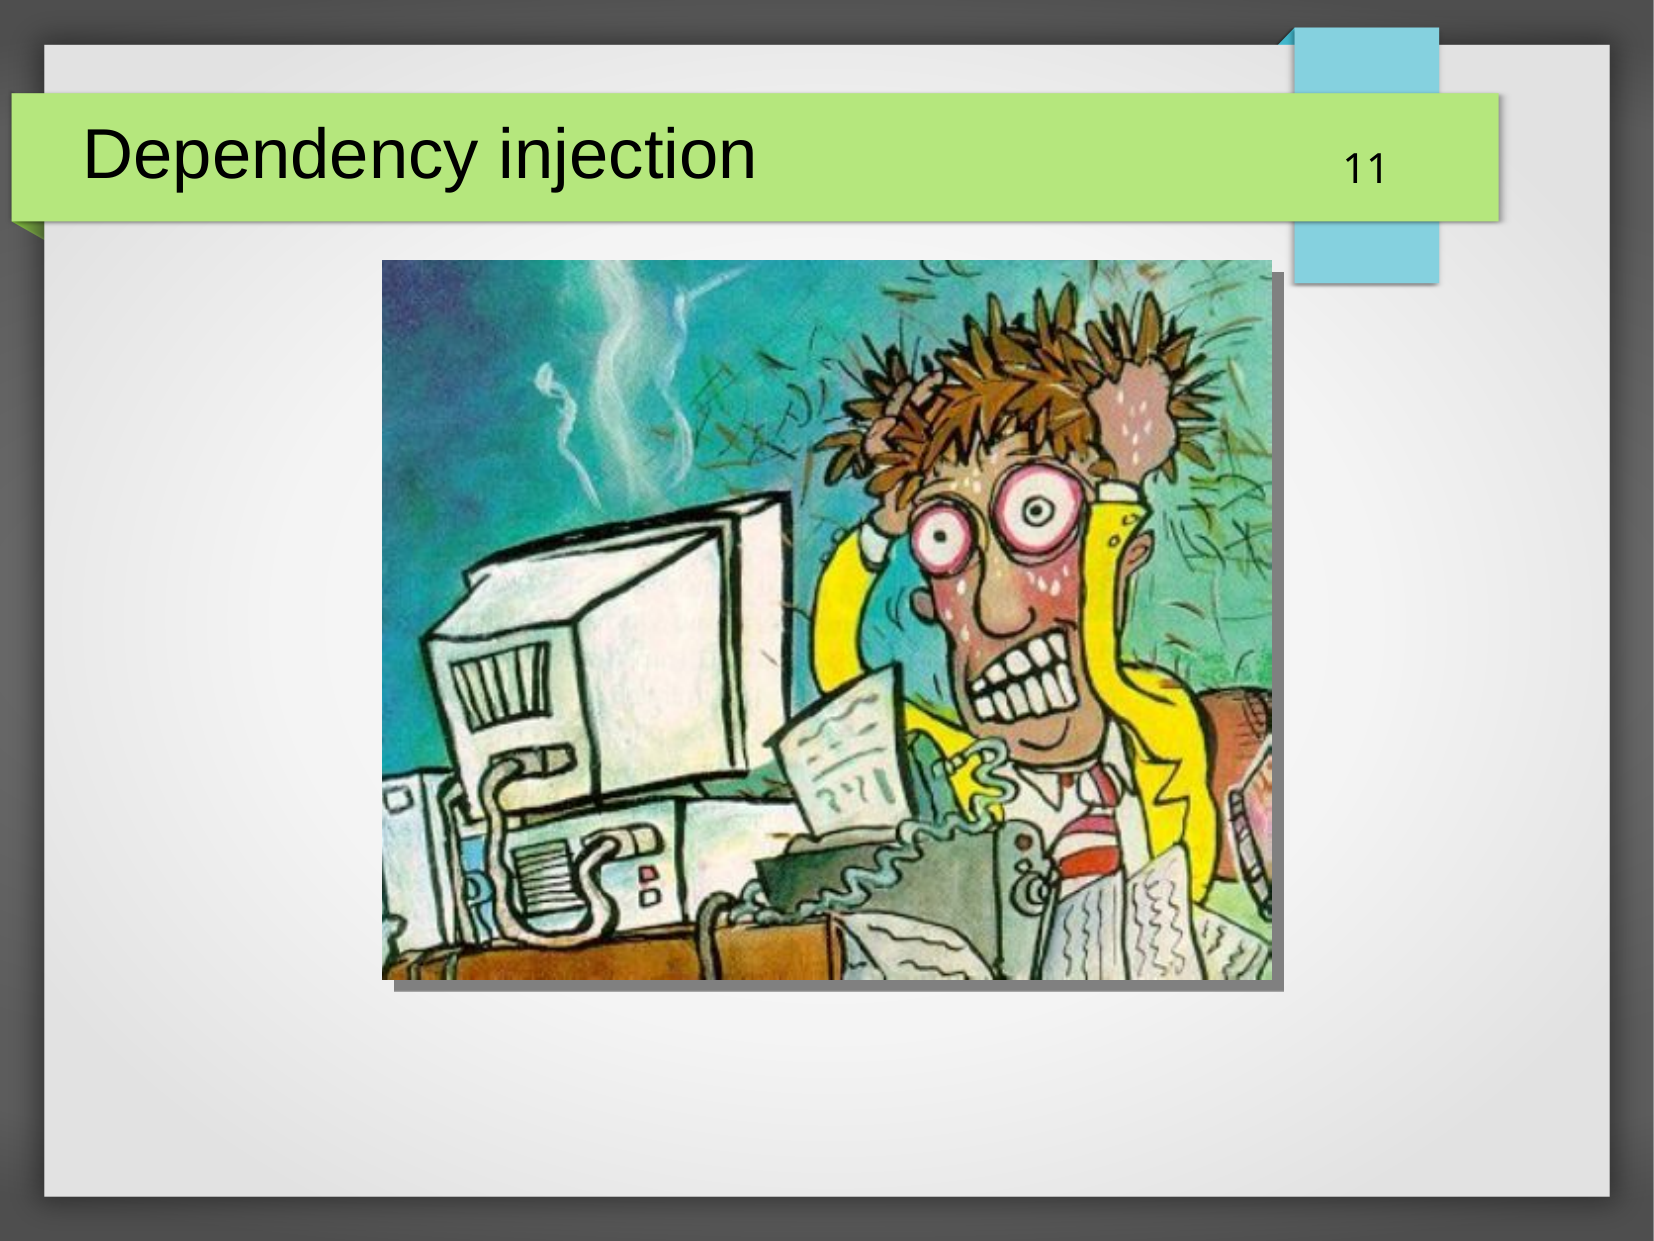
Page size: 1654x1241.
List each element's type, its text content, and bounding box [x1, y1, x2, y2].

text_box <number> [1254, 131, 1479, 207]
picture [0, 0, 1654, 1241]
title Dependency injection [82, 94, 1264, 213]
